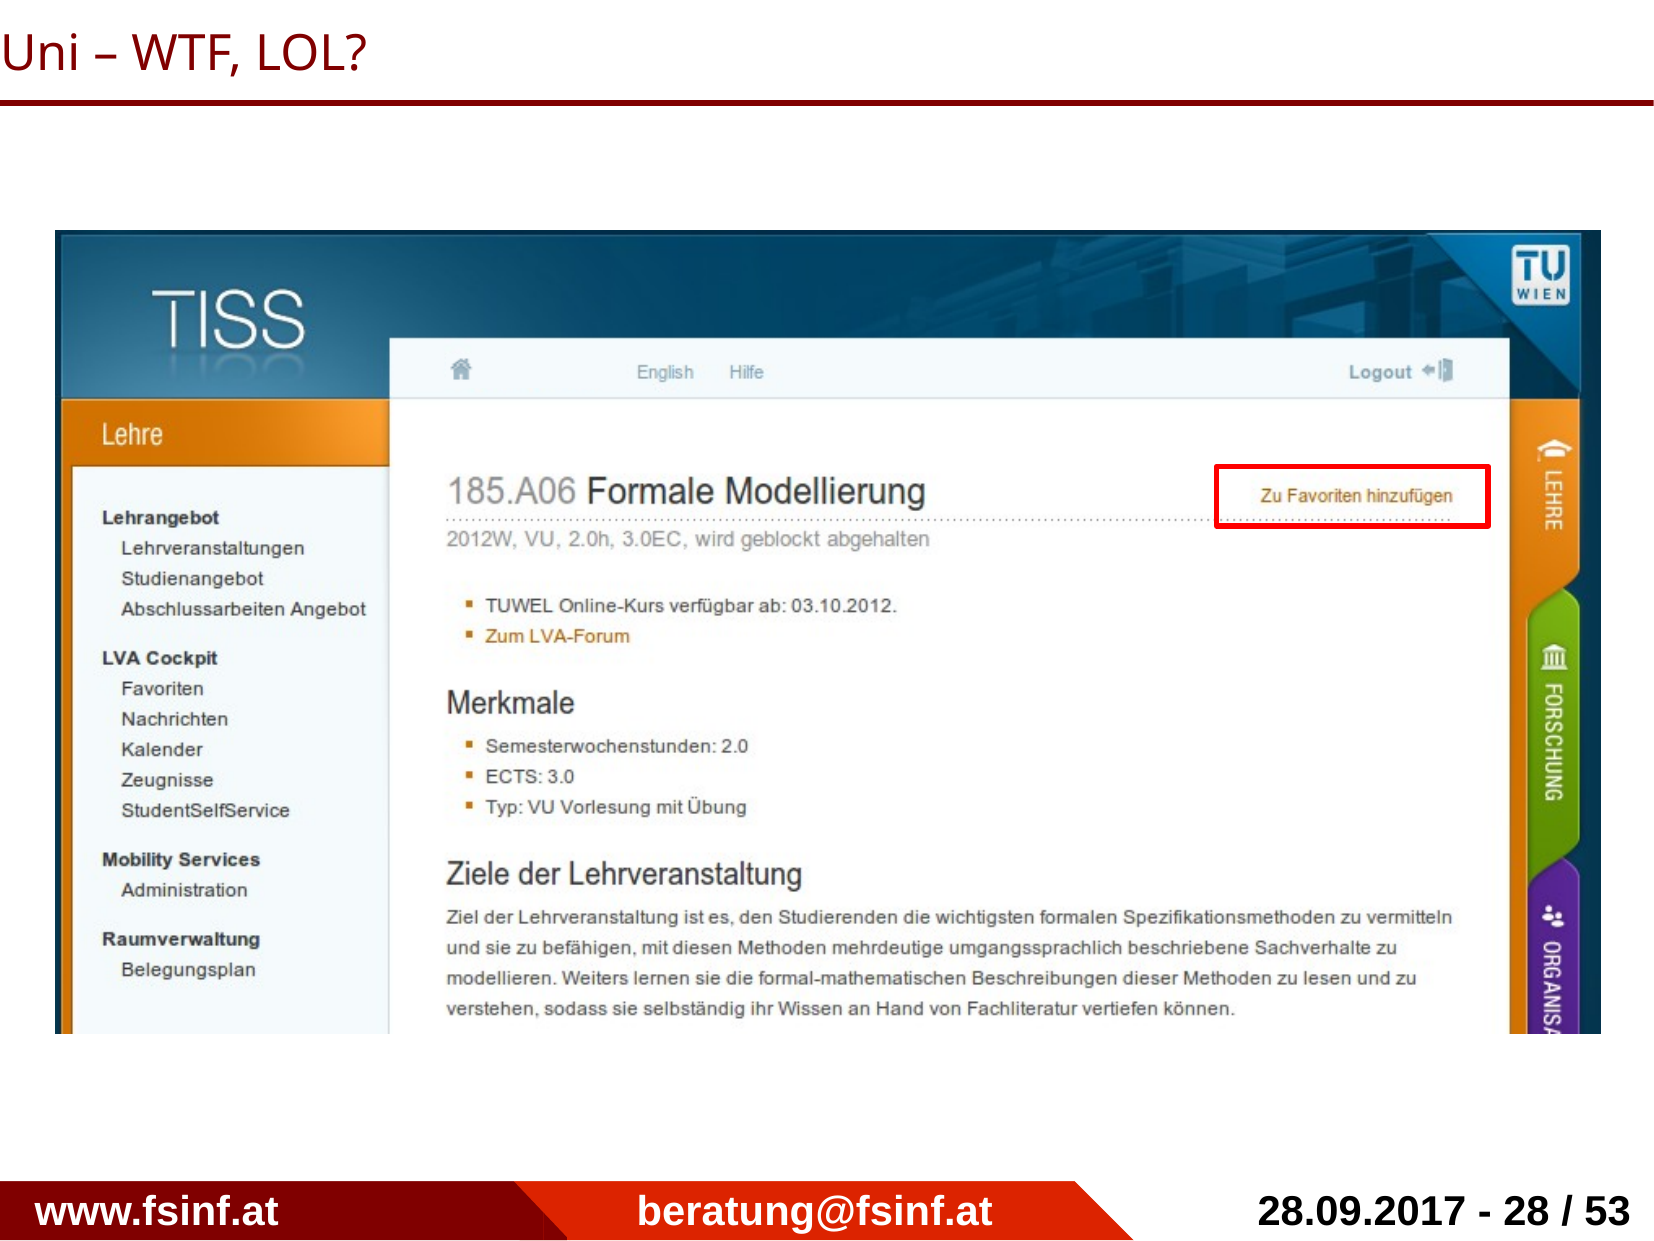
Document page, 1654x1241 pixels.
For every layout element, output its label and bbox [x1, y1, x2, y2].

picture [55, 230, 1601, 1034]
picture [1584, 594, 1590, 601]
